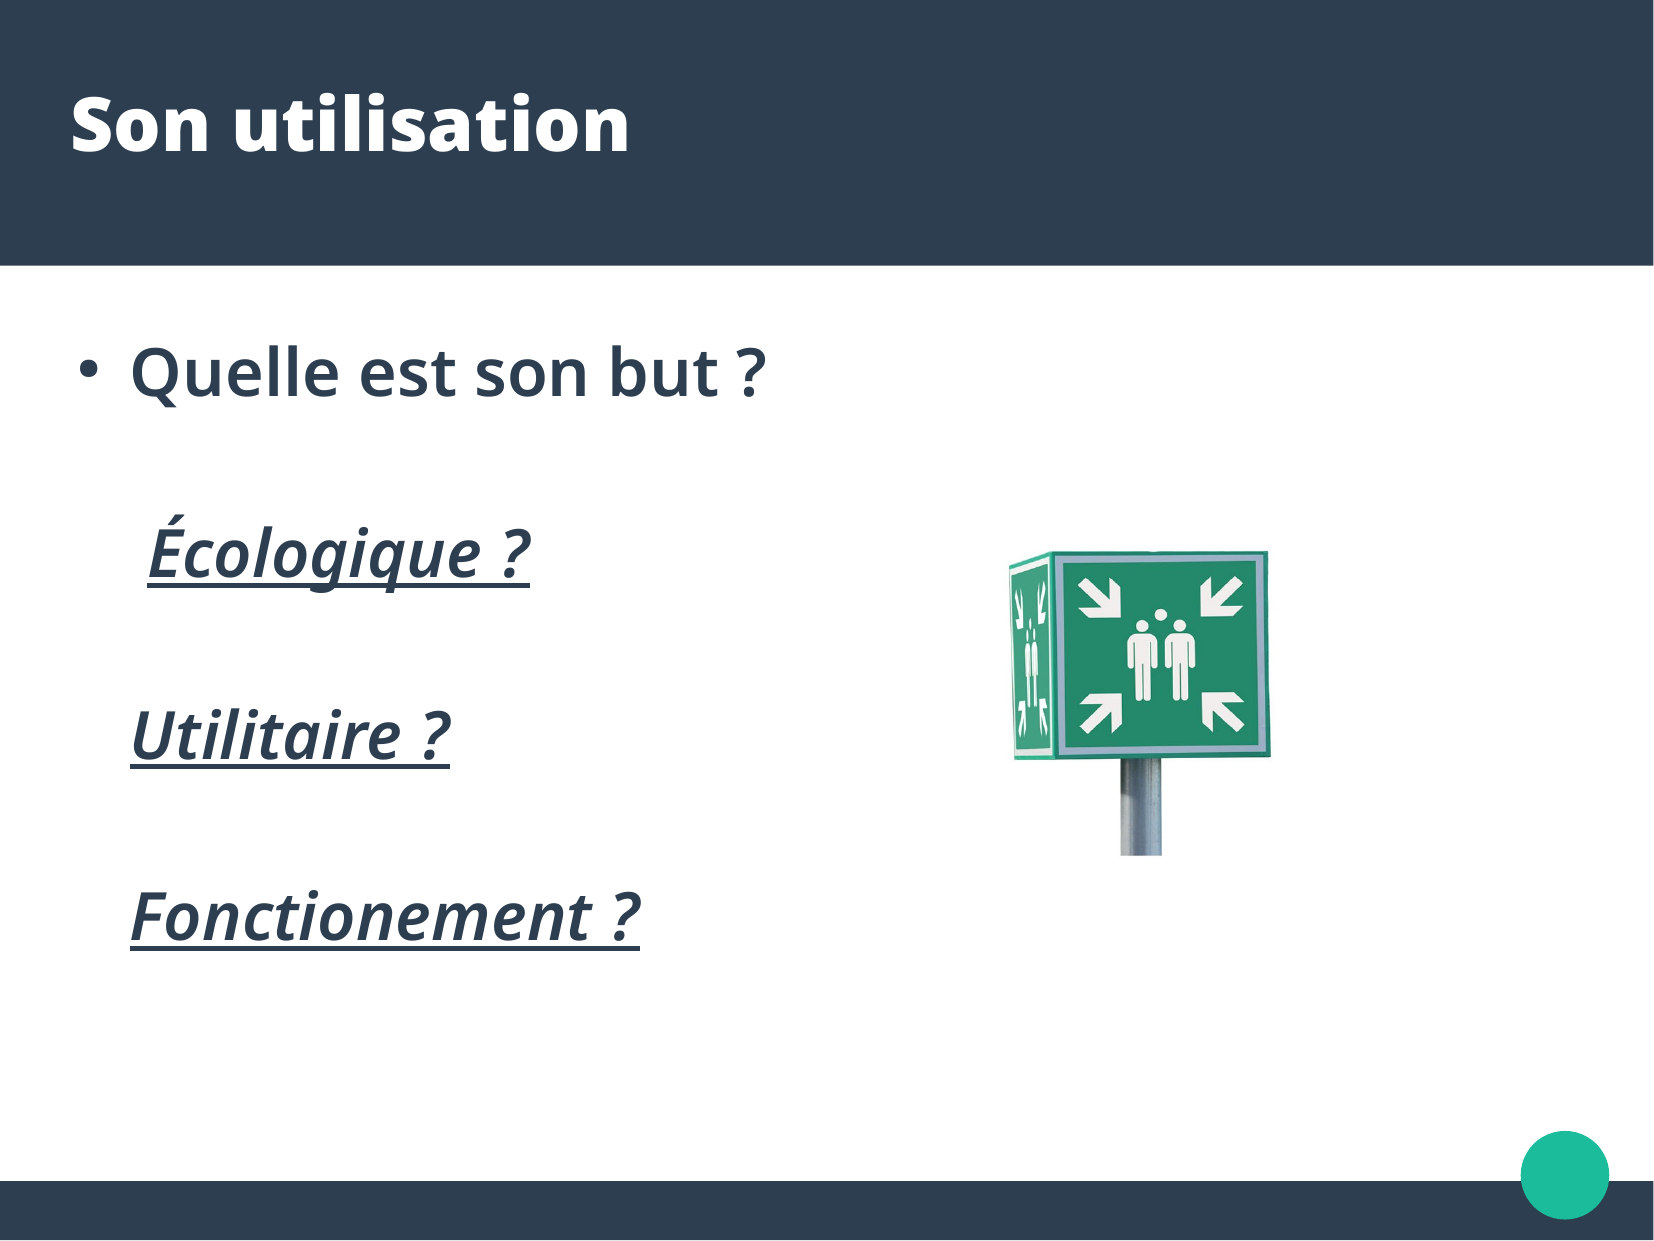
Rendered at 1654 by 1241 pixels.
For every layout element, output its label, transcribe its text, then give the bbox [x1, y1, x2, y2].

list Quelle est son but ? Écologique ? Utilitaire ? Fonctionement ? [59, 324, 1595, 1152]
picture [947, 507, 1335, 872]
title Son utilisation [70, 43, 1607, 201]
